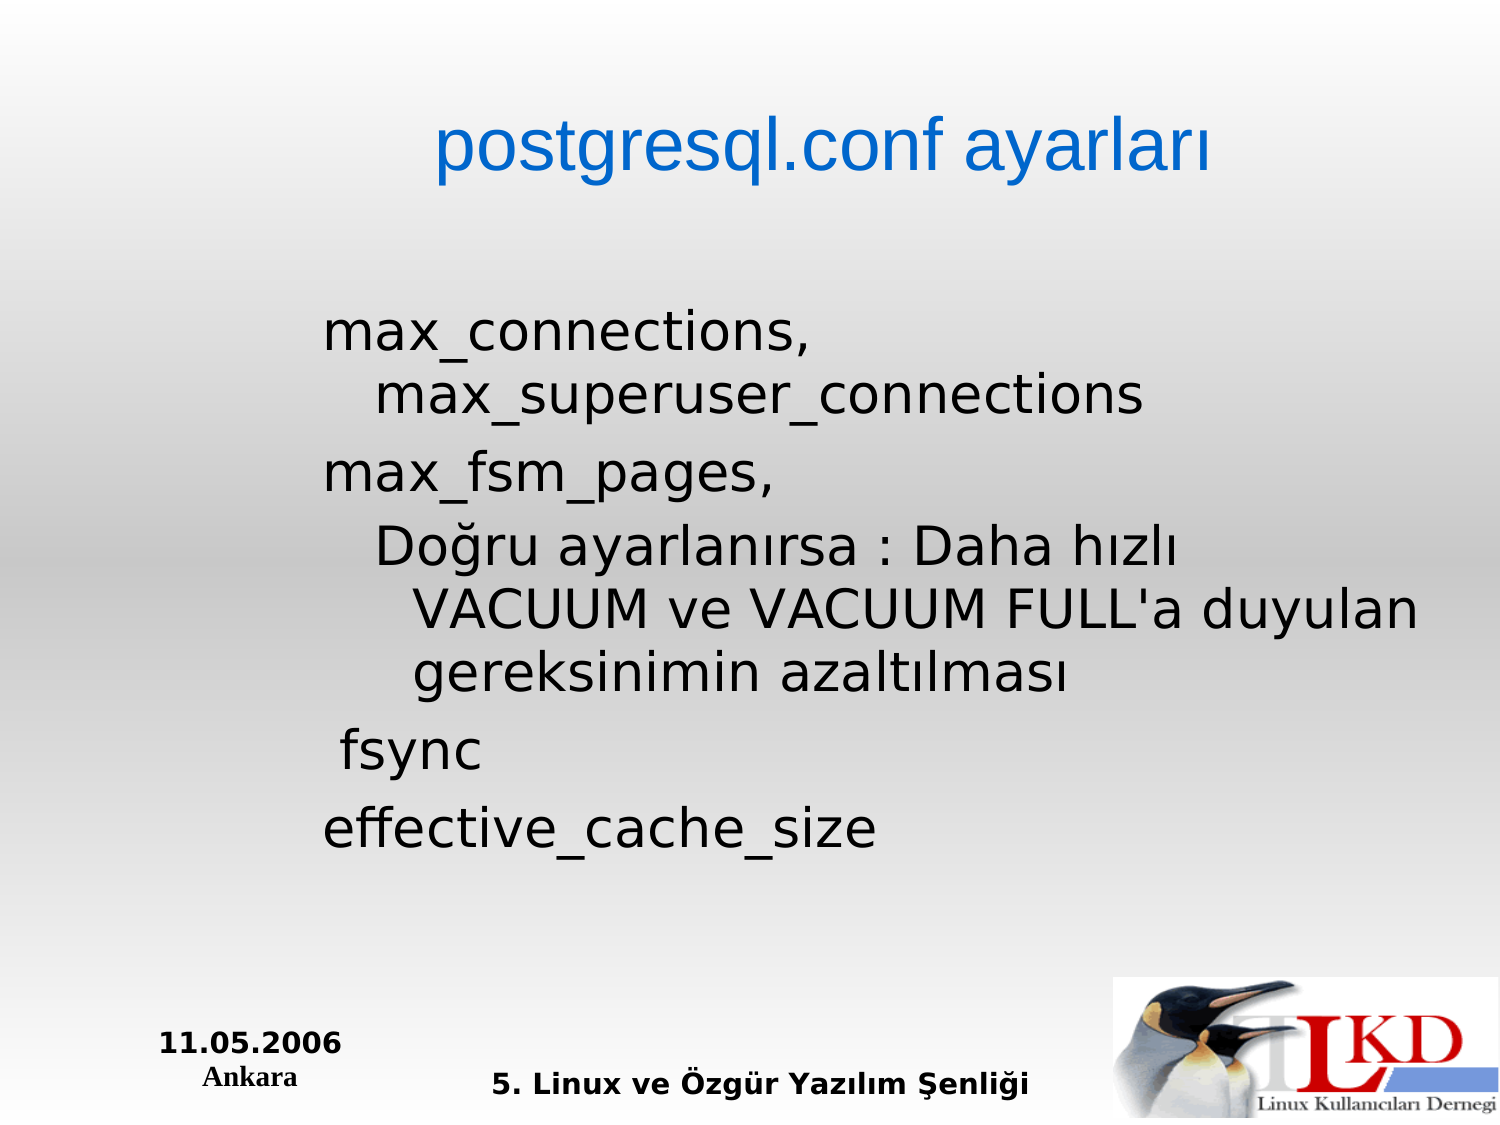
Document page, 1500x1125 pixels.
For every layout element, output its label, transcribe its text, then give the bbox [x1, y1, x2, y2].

picture [1113, 977, 1499, 1118]
list max_connections, max_superuser_connections max_fsm_pages, Doğru ayarlanırsa : Daha hızlı VACUUM ve VACUUM FULL'a duyulan gereksinimin azaltılması fsync effective_cache_size [224, 299, 1425, 975]
title postgresql.conf ayarları [224, 49, 1425, 238]
